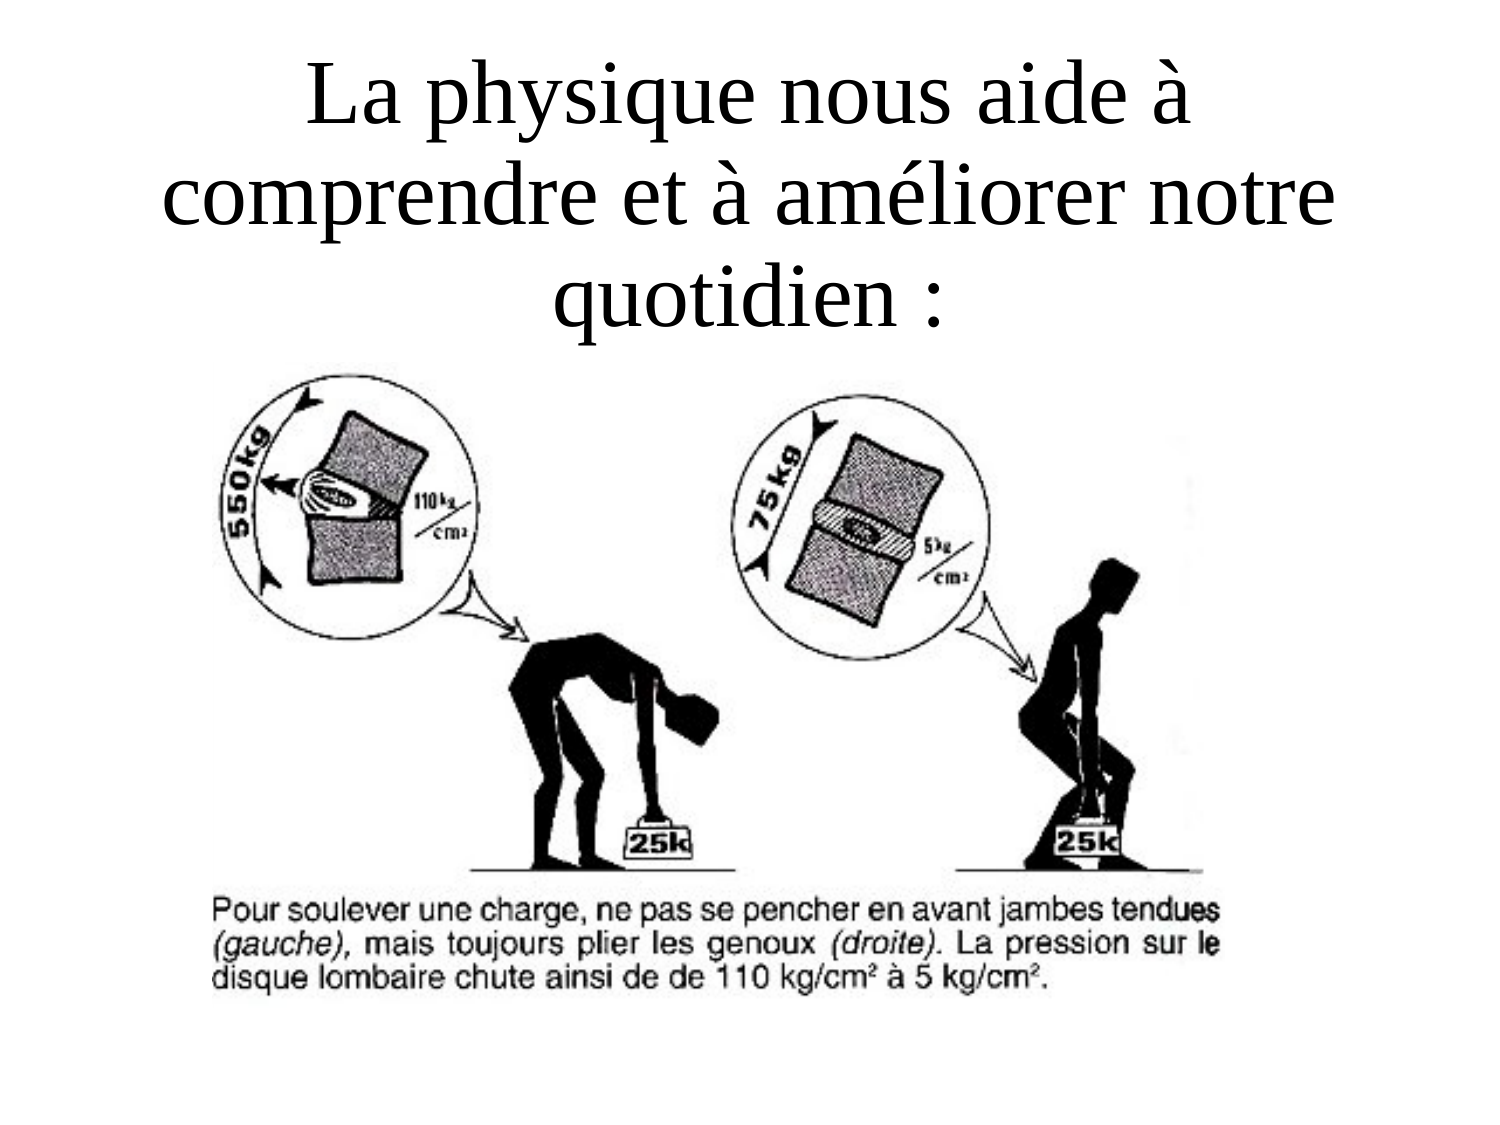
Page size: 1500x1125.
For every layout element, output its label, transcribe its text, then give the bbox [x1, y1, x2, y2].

title La physique nous aide à comprendre et à améliorer notre quotidien : [112, 21, 1388, 367]
picture [212, 362, 1225, 1008]
